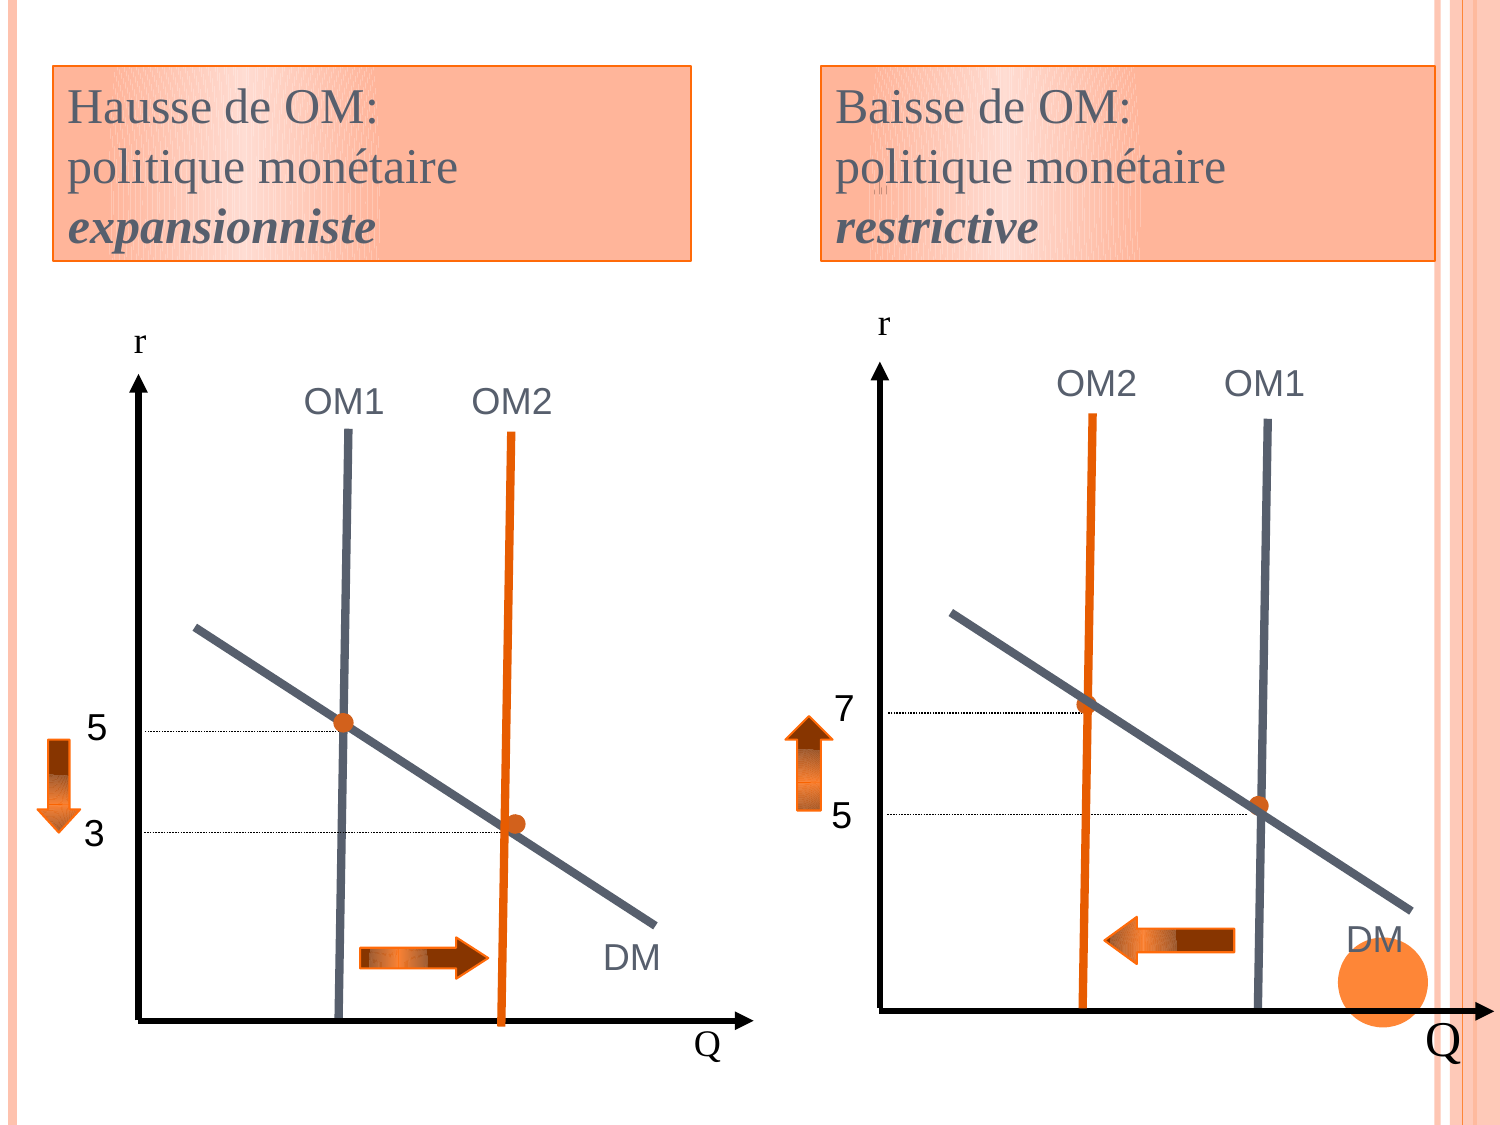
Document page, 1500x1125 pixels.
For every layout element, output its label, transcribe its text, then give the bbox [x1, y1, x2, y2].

text_box [1250, 795, 1269, 812]
text_box [785, 715, 833, 811]
text_box 3 [69, 801, 120, 862]
text_box Q [679, 1011, 775, 1072]
text_box [509, 814, 526, 834]
text_box 5 [816, 783, 867, 844]
text_box OM1 [288, 369, 400, 430]
text_box 7 [819, 676, 870, 737]
text_box 5 [71, 695, 123, 755]
text_box DM [588, 925, 676, 986]
text_box DM [1331, 907, 1420, 968]
text_box Q [1410, 999, 1500, 1075]
text_box OM2 [456, 369, 568, 430]
text_box Hausse de OM: politique monétaire expansionniste [53, 66, 691, 262]
text_box [360, 937, 489, 979]
text_box [333, 712, 354, 733]
text_box r [118, 309, 183, 369]
text_box [1076, 700, 1083, 714]
text_box [1104, 916, 1235, 965]
text_box r [863, 290, 928, 351]
text_box [37, 739, 81, 833]
text_box OM1 [1209, 351, 1321, 412]
text_box OM2 [1041, 351, 1153, 412]
text_box Baisse de OM: politique monétaire restrictive [820, 66, 1436, 262]
